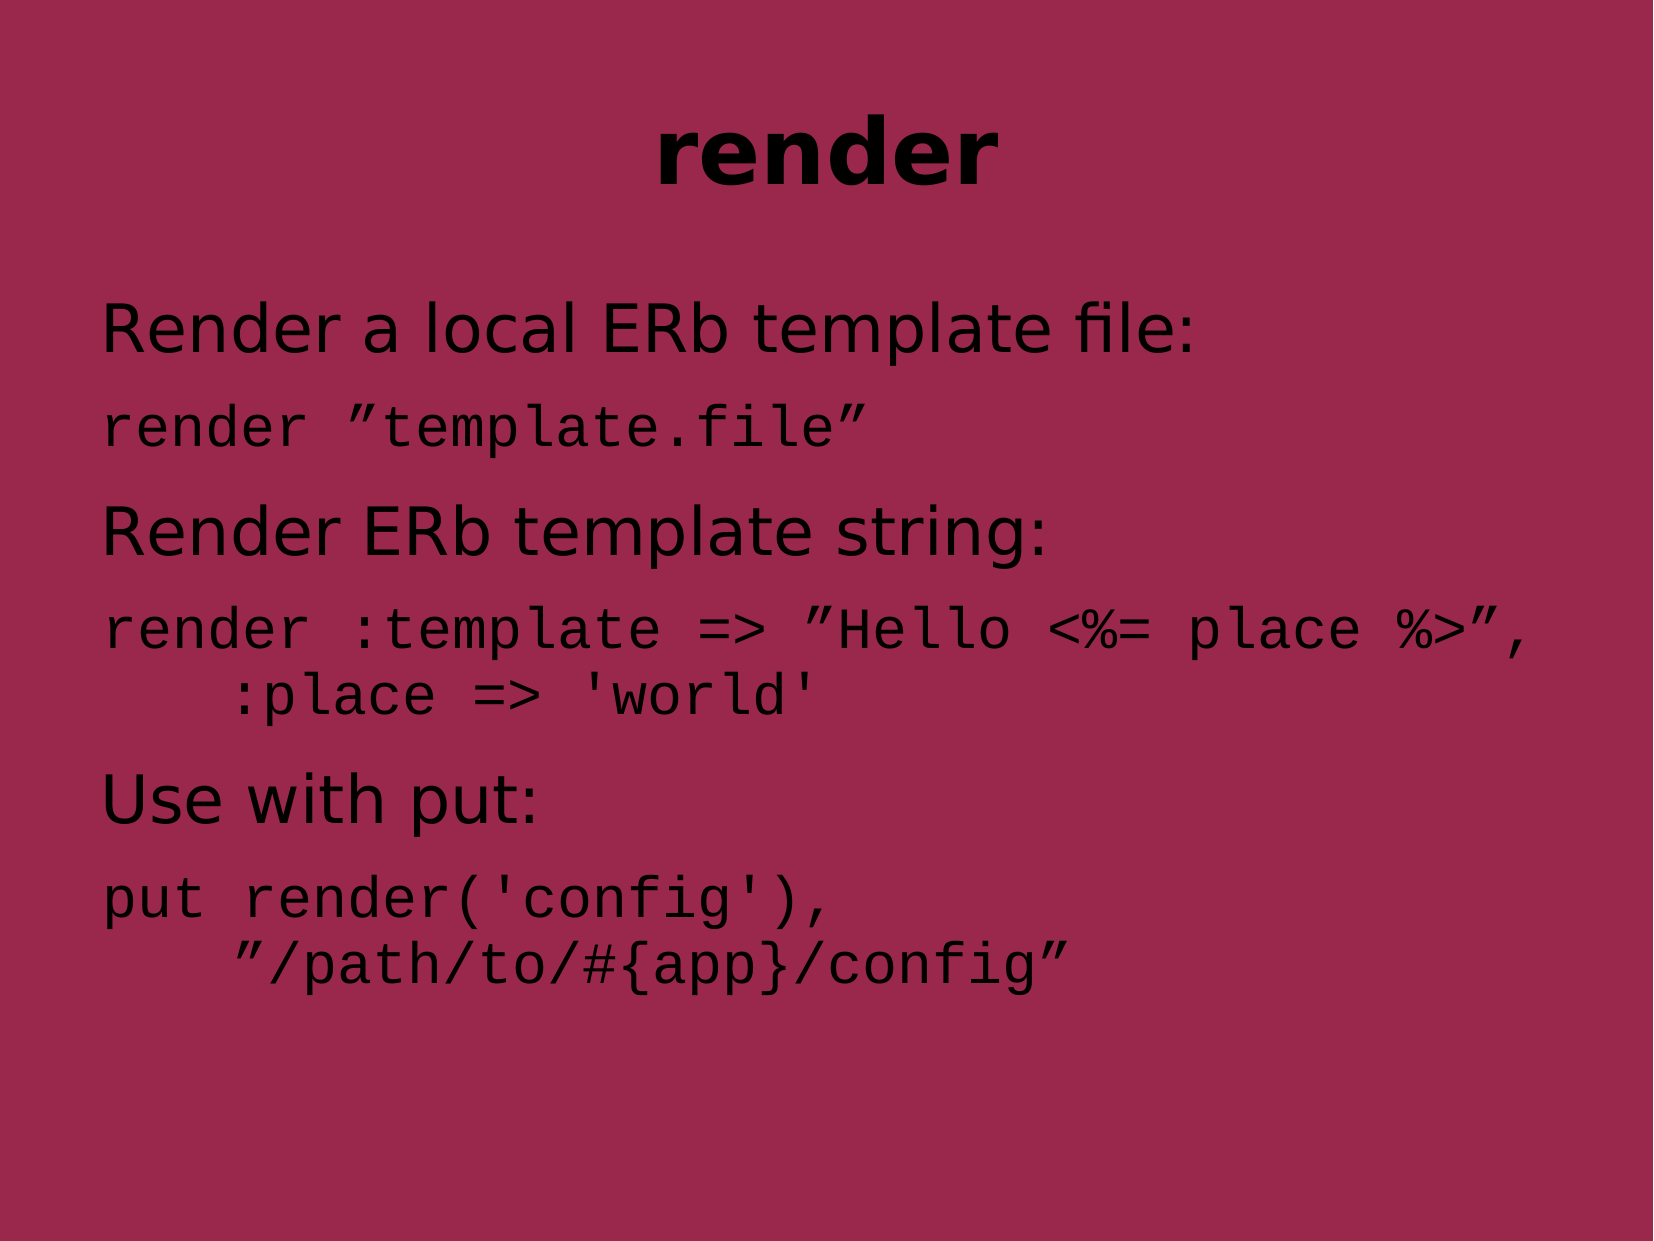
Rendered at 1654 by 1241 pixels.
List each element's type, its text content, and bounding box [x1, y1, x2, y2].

title render [82, 49, 1571, 257]
list Render a local ERb template file: render ”template.file” Render ERb template string: render :template => ”Hello <%= place %>”, :place => 'world' Use with put: put render('config'), ”/path/to/#{app}/config” [82, 290, 1571, 1109]
